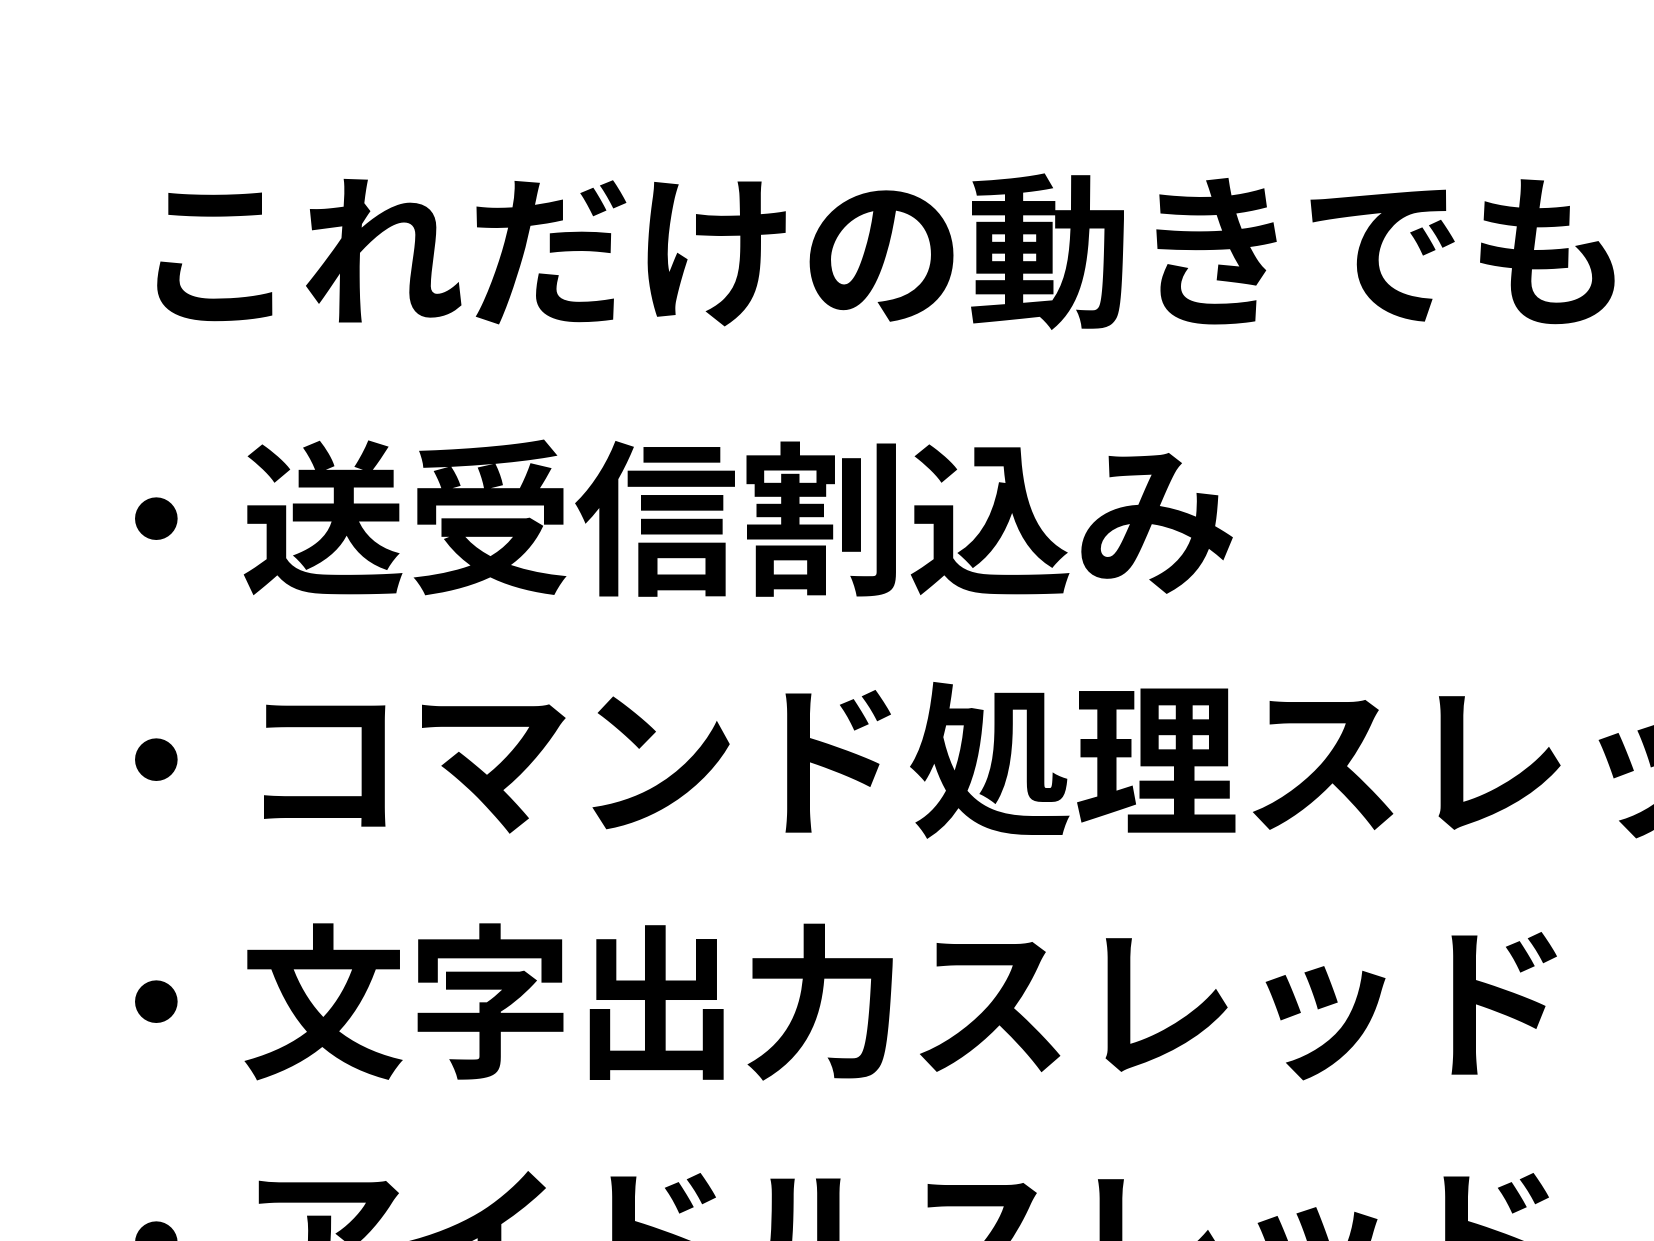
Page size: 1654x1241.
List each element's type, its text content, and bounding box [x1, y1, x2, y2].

text_box ・送受信割込み ・コマンド処理スレッド ・文字出力スレッド ・アイドルスレッド [59, 381, 1614, 1115]
text_box これだけの動きでも [118, 113, 1485, 309]
